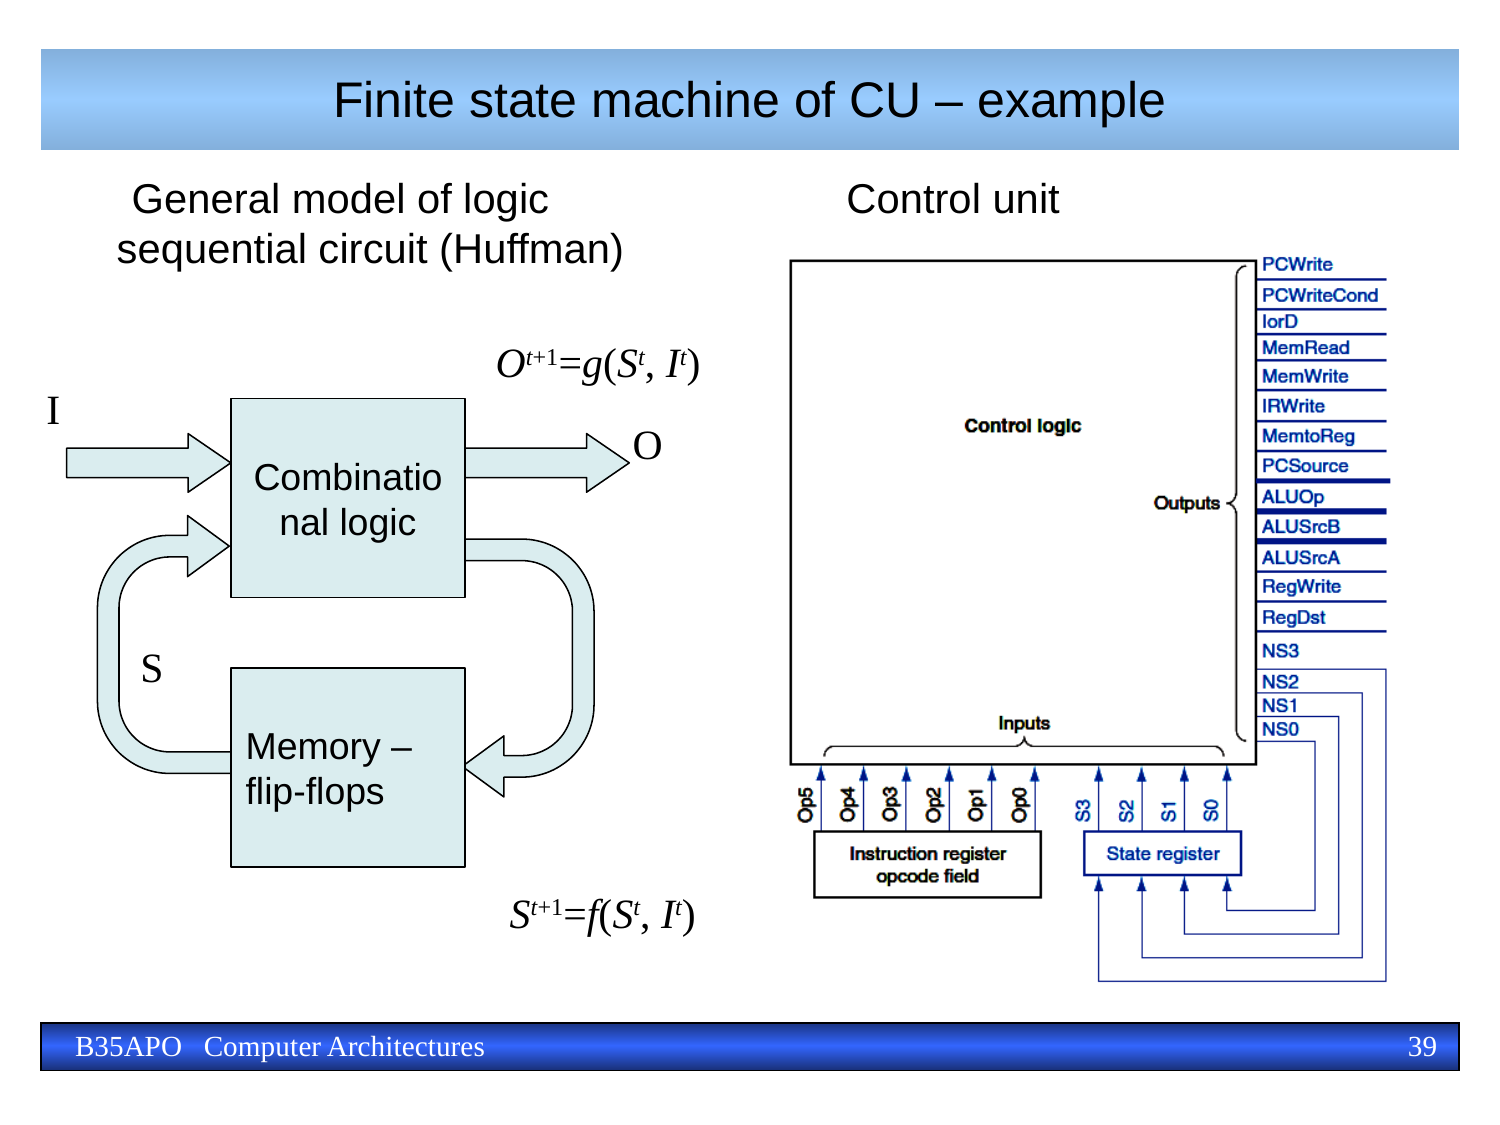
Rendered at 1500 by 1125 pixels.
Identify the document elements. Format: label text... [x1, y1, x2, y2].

text_box Ot+1=g(St, It) [480, 328, 716, 394]
text_box [66, 433, 231, 493]
text_box O [617, 410, 678, 476]
title Finite state machine of CU – example [41, 49, 1459, 150]
text_box [466, 539, 595, 797]
text_box [465, 433, 617, 493]
text_box St+1=f(St, It) [494, 878, 711, 945]
text_box S [125, 632, 179, 699]
text_box Memory – flip-flops [230, 667, 466, 868]
picture [771, 246, 1470, 997]
text_box Combinational logic [230, 398, 466, 598]
text_box General model of logic sequential circuit (Huffman) [101, 163, 735, 280]
text_box Control unit [816, 164, 1450, 230]
text_box [97, 515, 230, 774]
text_box I [31, 374, 76, 441]
